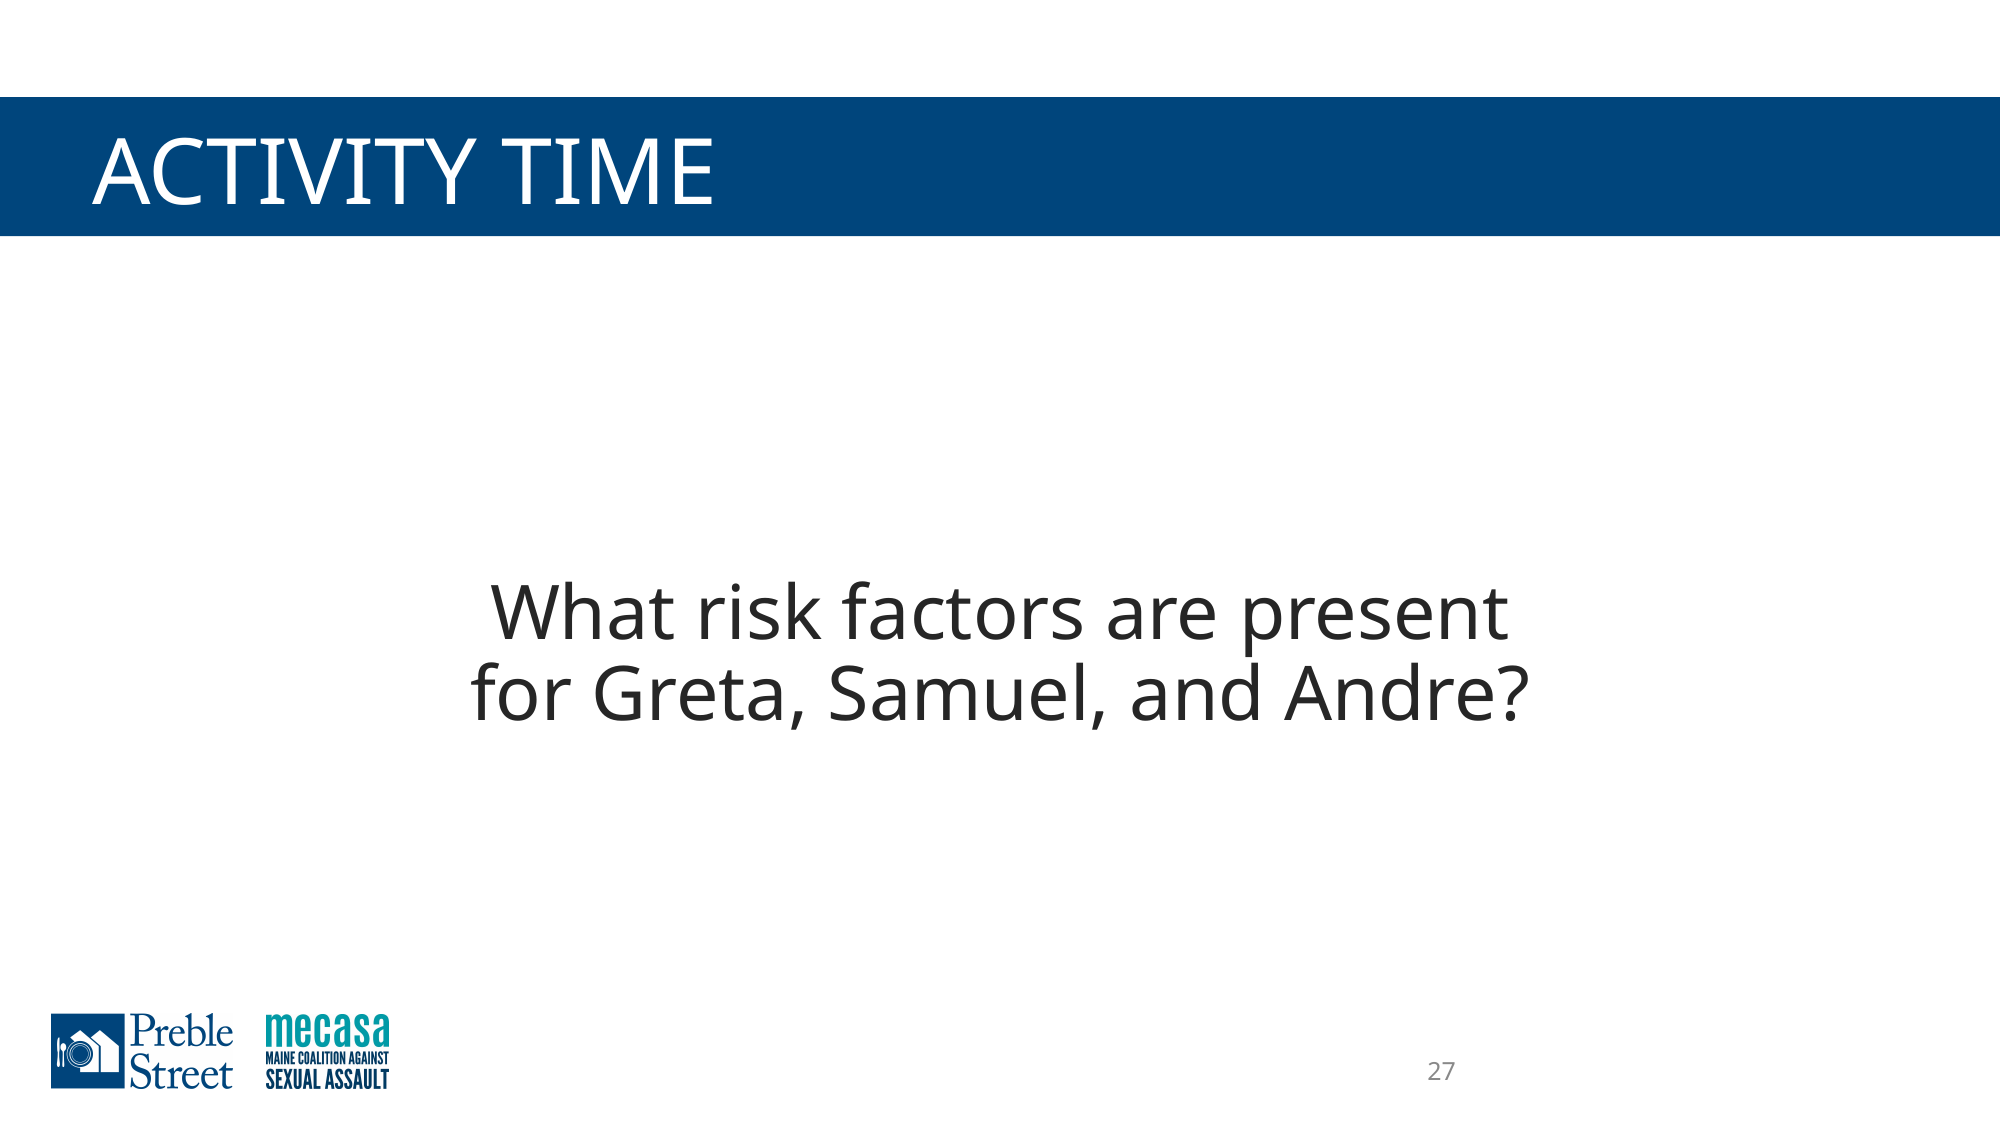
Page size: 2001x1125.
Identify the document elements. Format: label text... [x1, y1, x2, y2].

slide_number 27 [1412, 1042, 1863, 1103]
title What risk factors are present for Greta, Samuel, and Andre? [419, 561, 1581, 922]
text_box ACTIVITY TIME [77, 105, 762, 233]
